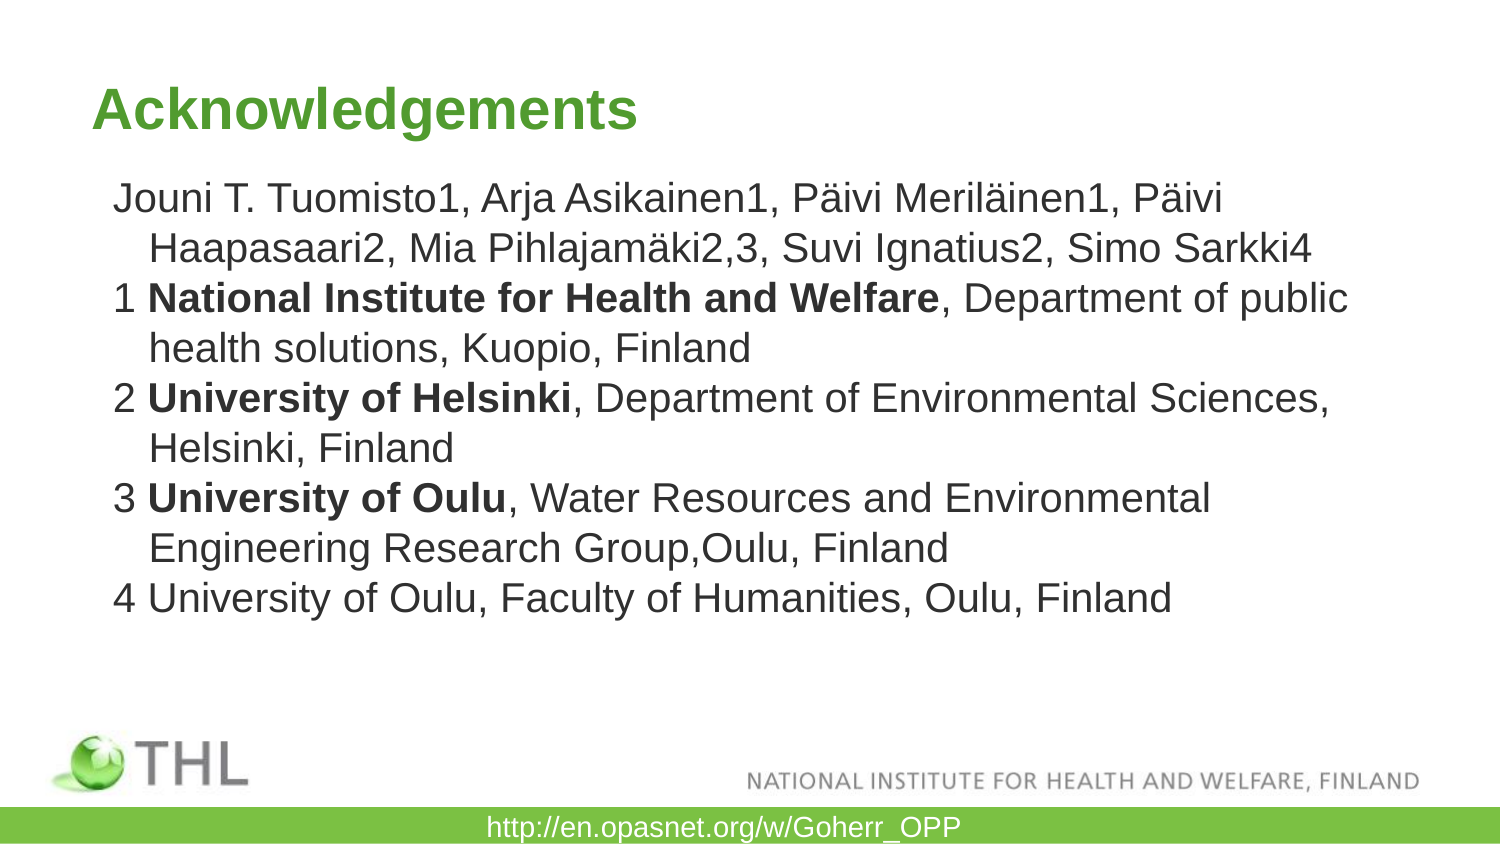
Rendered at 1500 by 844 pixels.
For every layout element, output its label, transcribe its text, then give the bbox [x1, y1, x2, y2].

picture [24, 719, 275, 803]
title Acknowledgements [76, 32, 1424, 156]
picture [715, 763, 1465, 801]
list Jouni T. Tuomisto1, Arja Asikainen1, Päivi Meriläinen1, Päivi Haapasaari2, Mia Pihlajamäki2,3, Suvi Ignatius2, Simo Sarkki4 1 National Institute for Health and Welfare, Department of public health solutions, Kuopio, Finland 2 University of Helsinki, Department of Environmental Sciences, Helsinki, Finland 3 University of Oulu, Water Resources and Environmental Engineering Research Group,Oulu, Finland 4 University of Oulu, Faculty of Humanities, Oulu, Finland [75, 156, 1424, 724]
